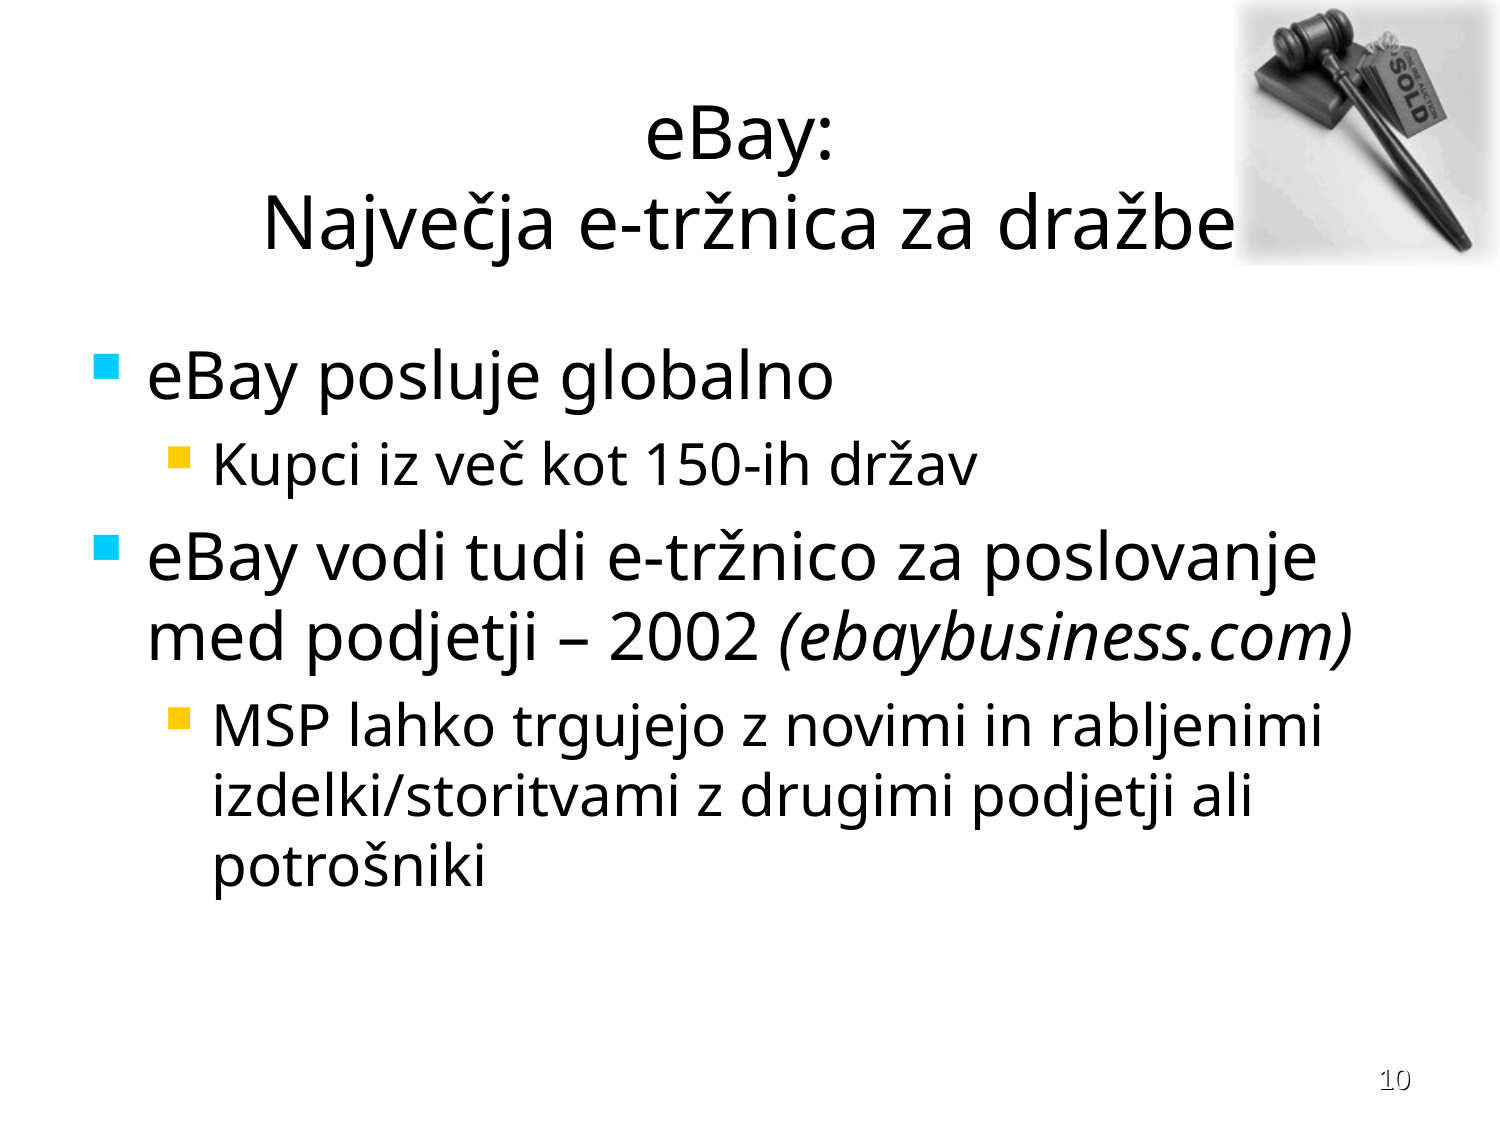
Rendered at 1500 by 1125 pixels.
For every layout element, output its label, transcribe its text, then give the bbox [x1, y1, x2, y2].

text_box <number> [1074, 1024, 1426, 1103]
picture [1234, 0, 1500, 266]
title eBay: Največja e-tržnica za dražbe [75, 62, 1426, 288]
list eBay posluje globalno Kupci iz več kot 150-ih držav eBay vodi tudi e-tržnico za poslovanje med podjetji – 2002 (ebaybusiness.com) MSP lahko trgujejo z novimi in rabljenimi izdelki/storitvami z drugimi podjetji ali potrošniki [75, 324, 1426, 1001]
